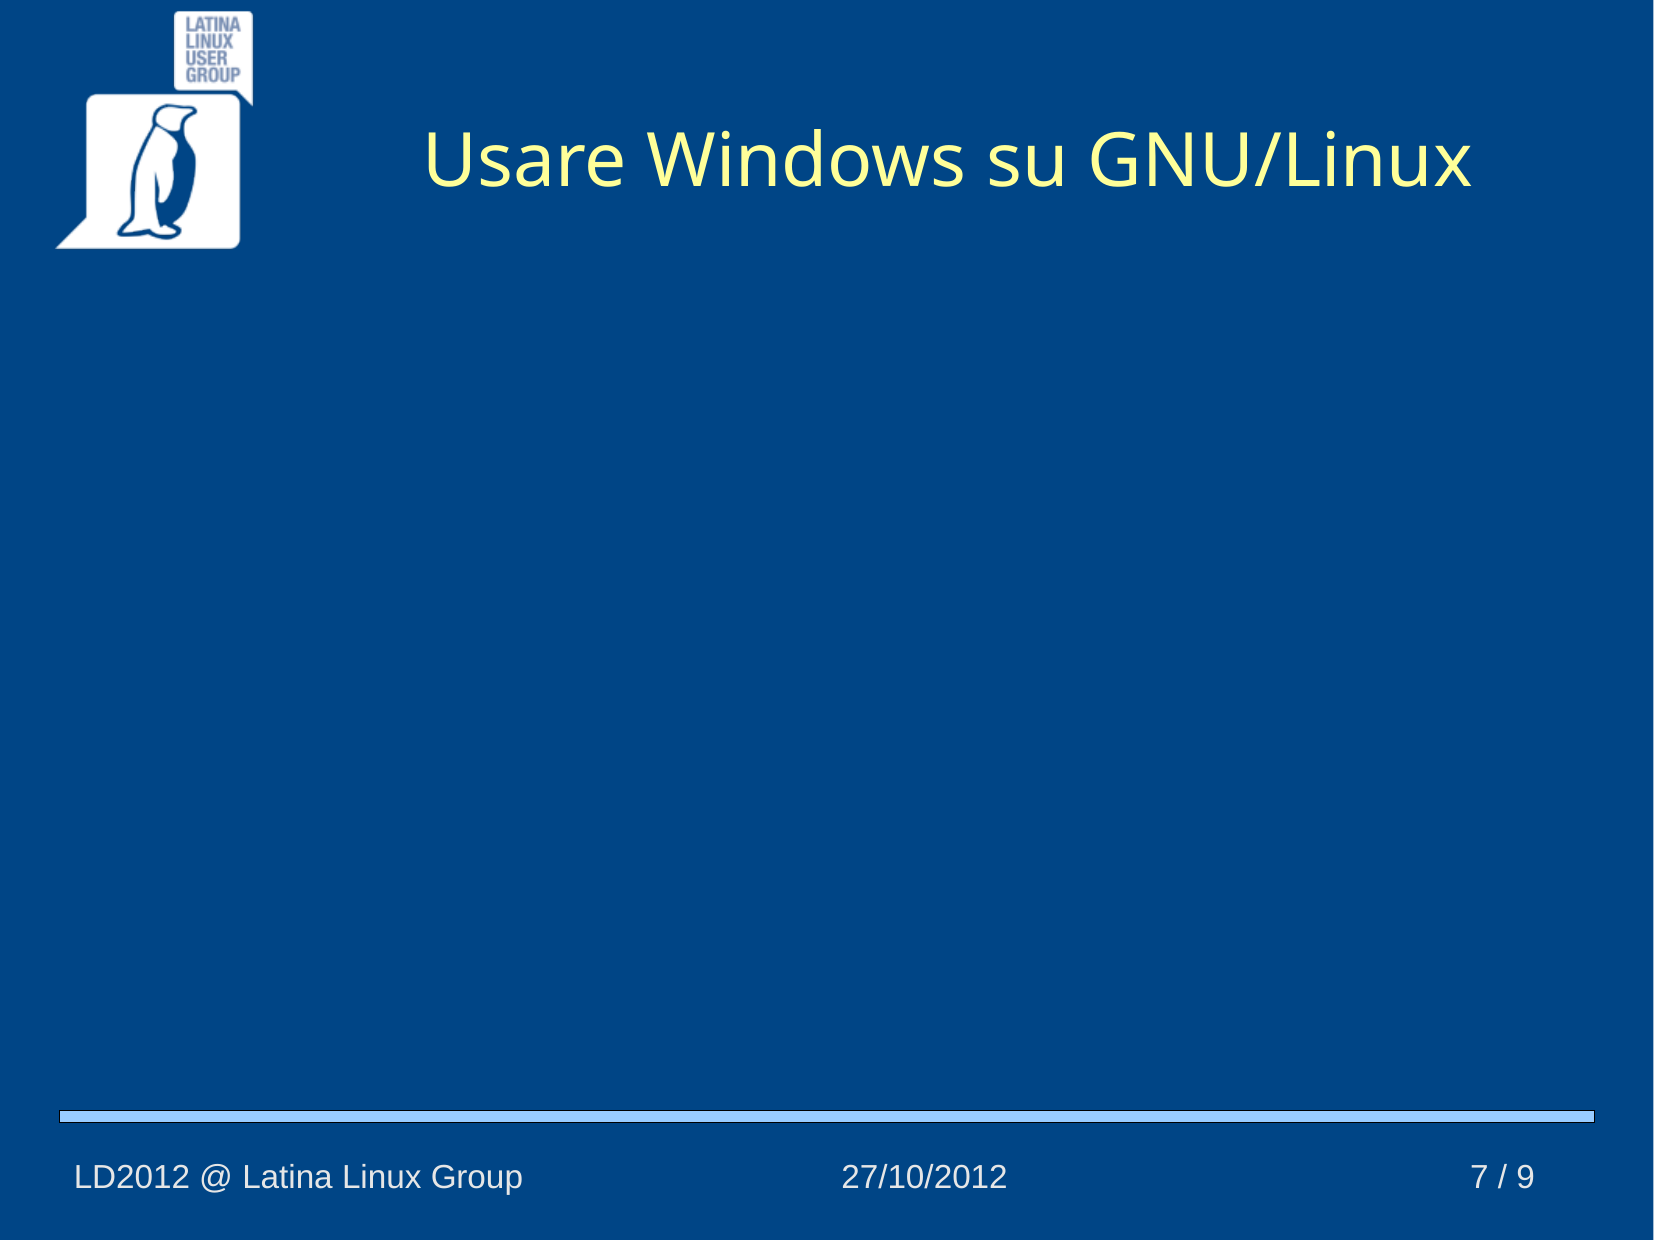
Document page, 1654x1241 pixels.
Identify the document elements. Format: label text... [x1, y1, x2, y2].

picture [43, 0, 266, 262]
title Usare Windows su GNU/Linux [324, 49, 1571, 266]
